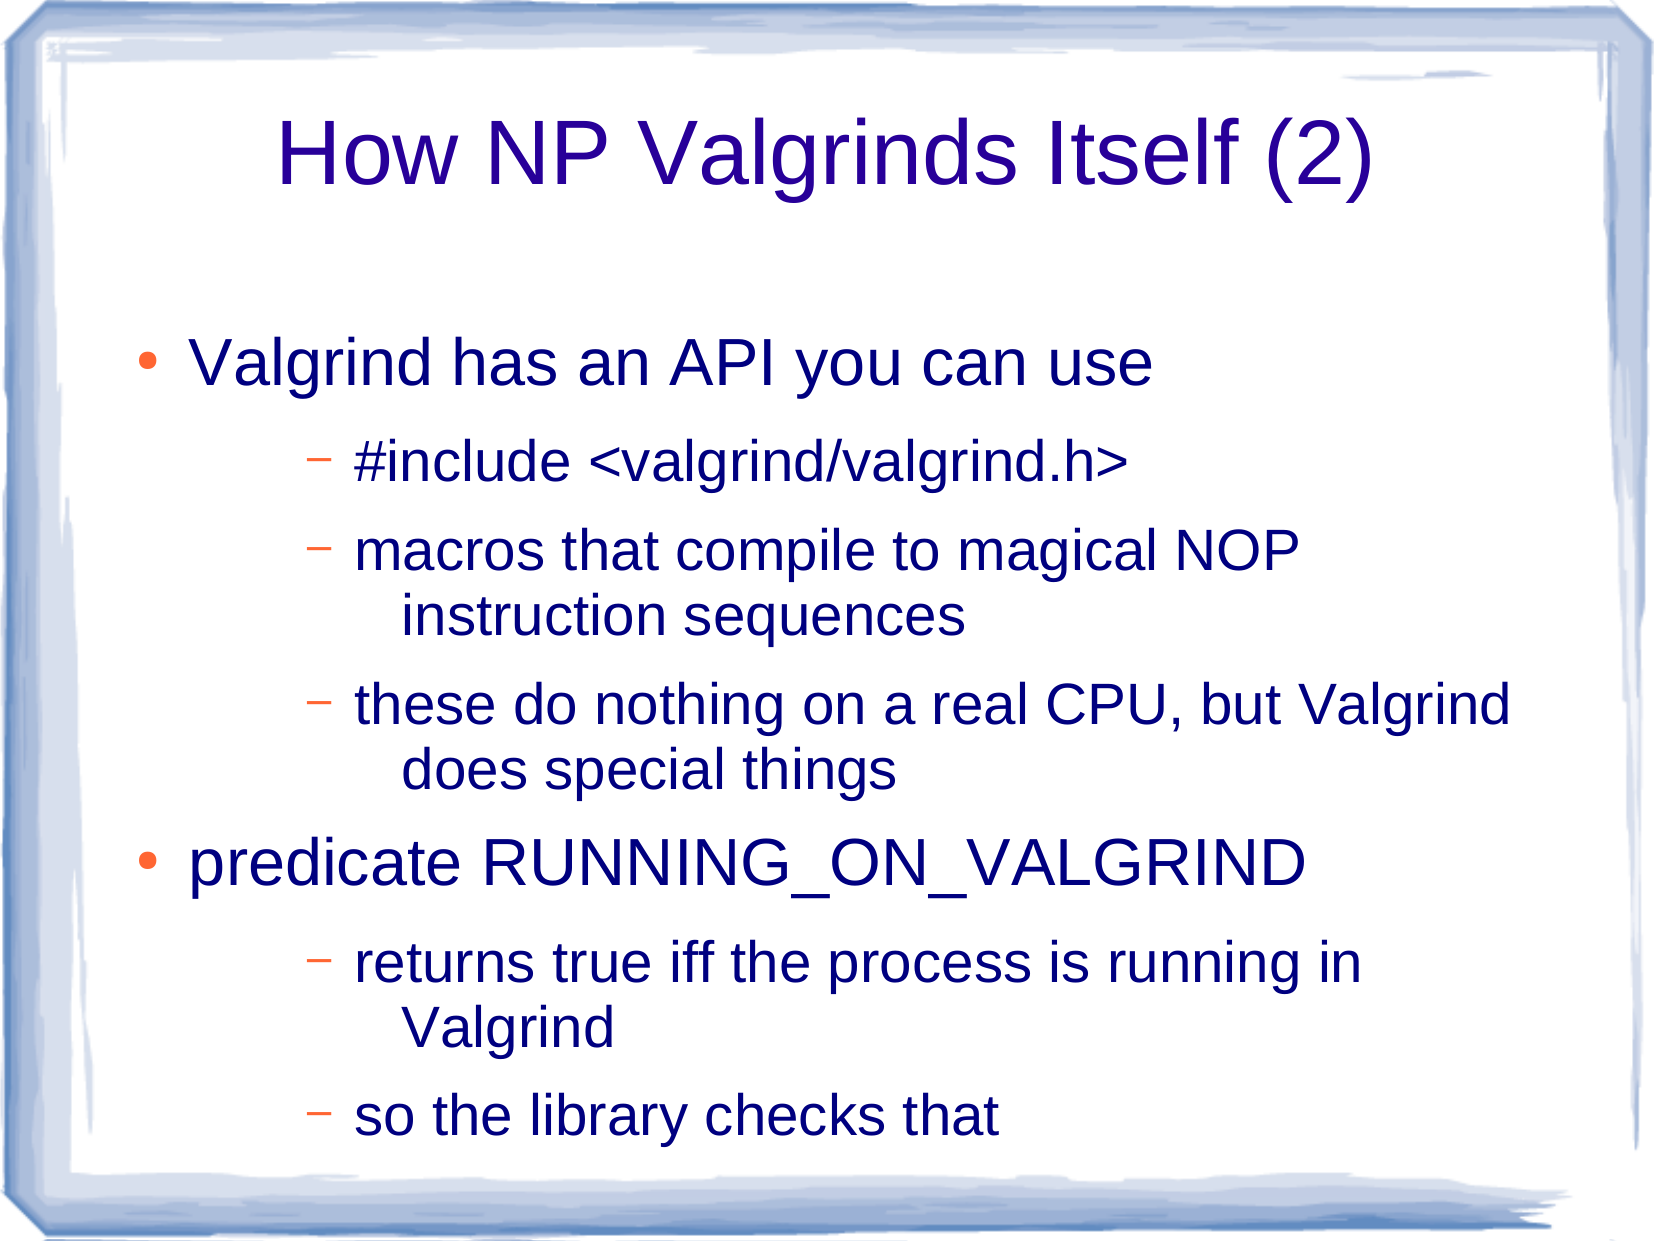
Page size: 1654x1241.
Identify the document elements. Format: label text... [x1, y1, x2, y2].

list Valgrind has an API you can use #include <valgrind/valgrind.h> macros that compile to magical NOP instruction sequences these do nothing on a real CPU, but Valgrind does special things predicate RUNNING_ON_VALGRIND returns true iff the process is running in Valgrind so the library checks that [118, 324, 1571, 1149]
picture [0, 0, 1654, 1241]
title How NP Valgrinds Itself (2) [82, 56, 1571, 250]
